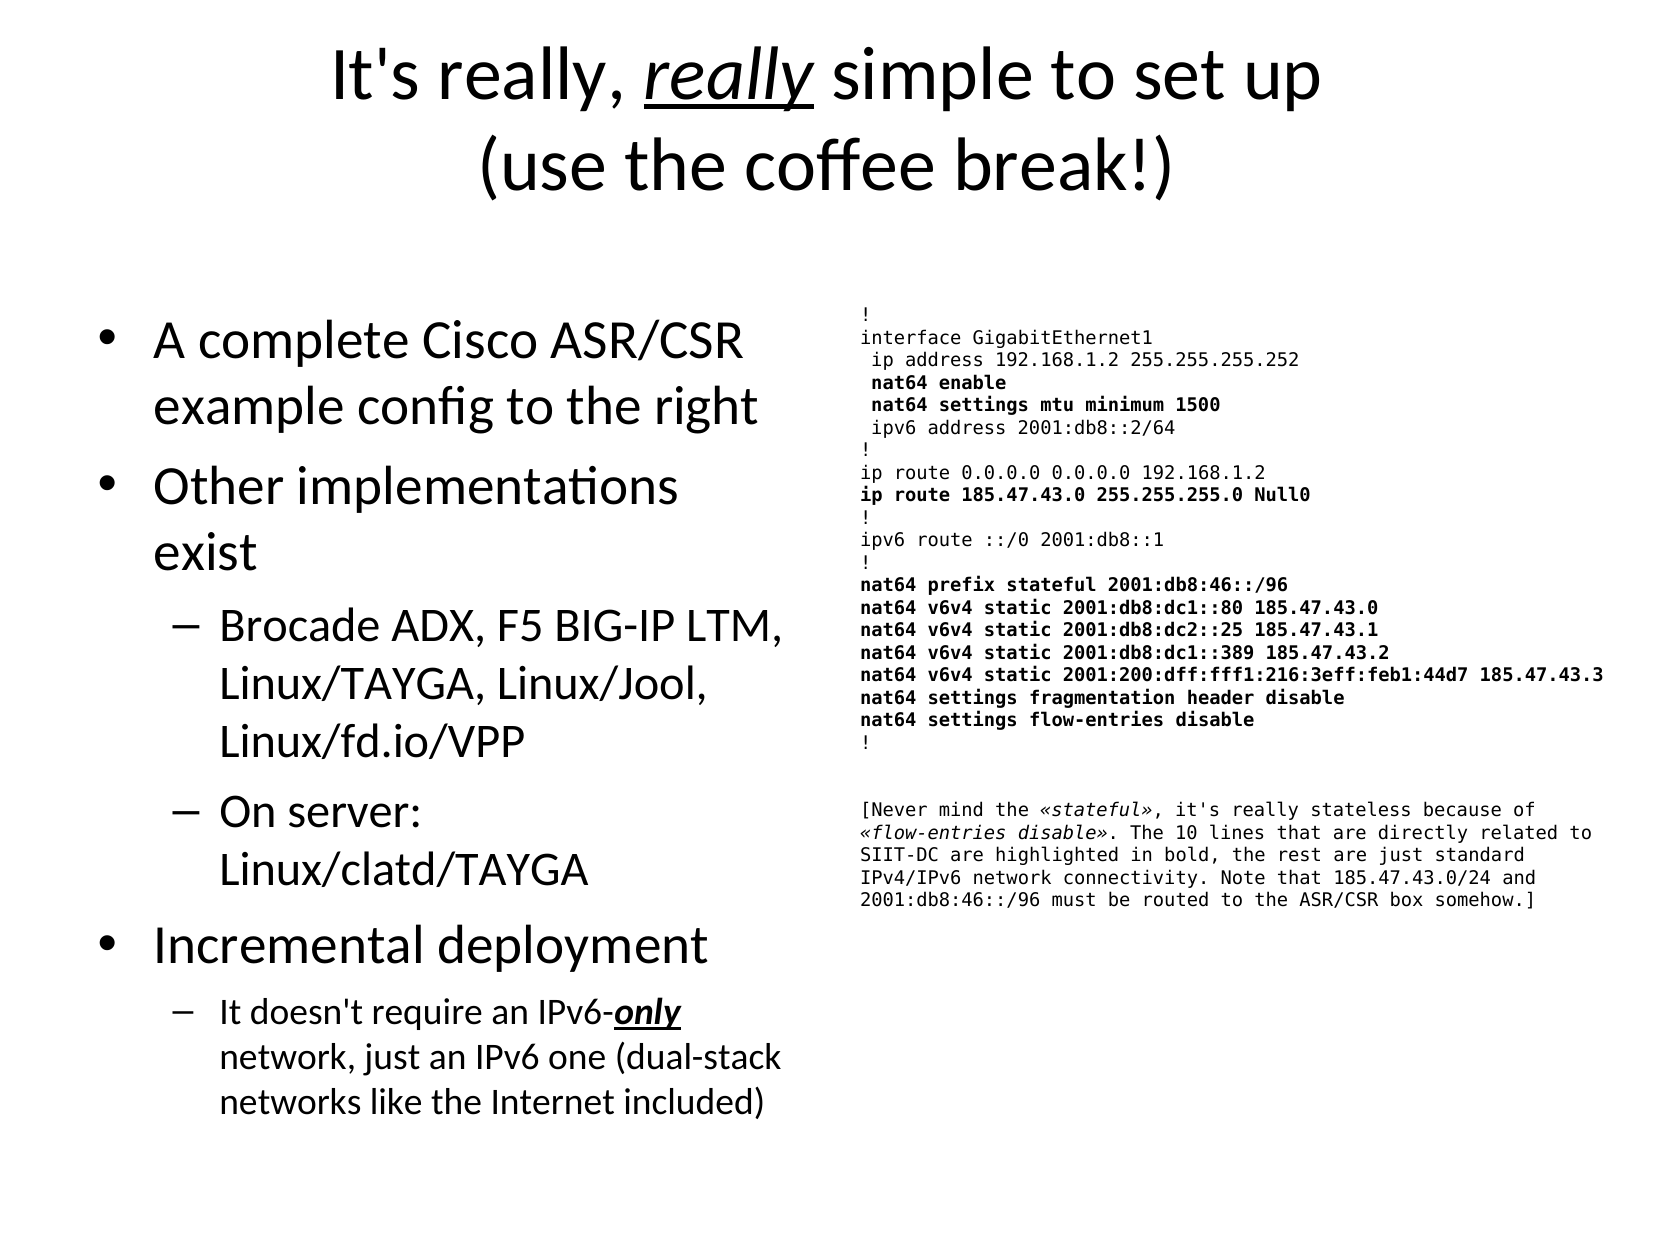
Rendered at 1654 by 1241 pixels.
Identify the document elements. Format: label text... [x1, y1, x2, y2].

title It's really, really simple to set up (use the coffee break!) [82, 16, 1571, 214]
list ! interface GigabitEthernet1 ip address 192.168.1.2 255.255.255.252 nat64 enable nat64 settings mtu minimum 1500 ipv6 address 2001:db8::2/64 ! ip route 0.0.0.0 0.0.0.0 192.168.1.2 ip route 185.47.43.0 255.255.255.0 Null0 ! ipv6 route ::/0 2001:db8::1 ! nat64 prefix stateful 2001:db8:46::/96 nat64 v6v4 static 2001:db8:dc1::80 185.47.43.0 nat64 v6v4 static 2001:db8:dc2::25 185.47.43.1 nat64 v6v4 static 2001:db8:dc1::389 185.47.43.2 nat64 v6v4 static 2001:200:dff:fff1:216:3eff:feb1:44d7 185.47.43.3 nat64 settings fragmentation header disable nat64 settings flow-entries disable ! [Never mind the «stateful», it's really stateless because of «flow-entries disable». The 10 lines that are directly related to SIIT-DC are highlighted in bold, the rest are just standard IPv4/IPv6 network connectivity. Note that 185.47.43.0/24 and 2001:db8:46::/96 must be routed to the ASR/CSR box somehow.] [845, 295, 1625, 946]
list A complete Cisco ASR/CSR example config to the right Other implementations exist Brocade ADX, F5 BIG-IP LTM, Linux/TAYGA, Linux/Jool, Linux/fd.io/VPP On server: Linux/clatd/TAYGA Incremental deployment It doesn't require an IPv6-only network, just an IPv6 one (dual-stack networks like the Internet included) [82, 295, 809, 1241]
text_box [845, 217, 1572, 773]
